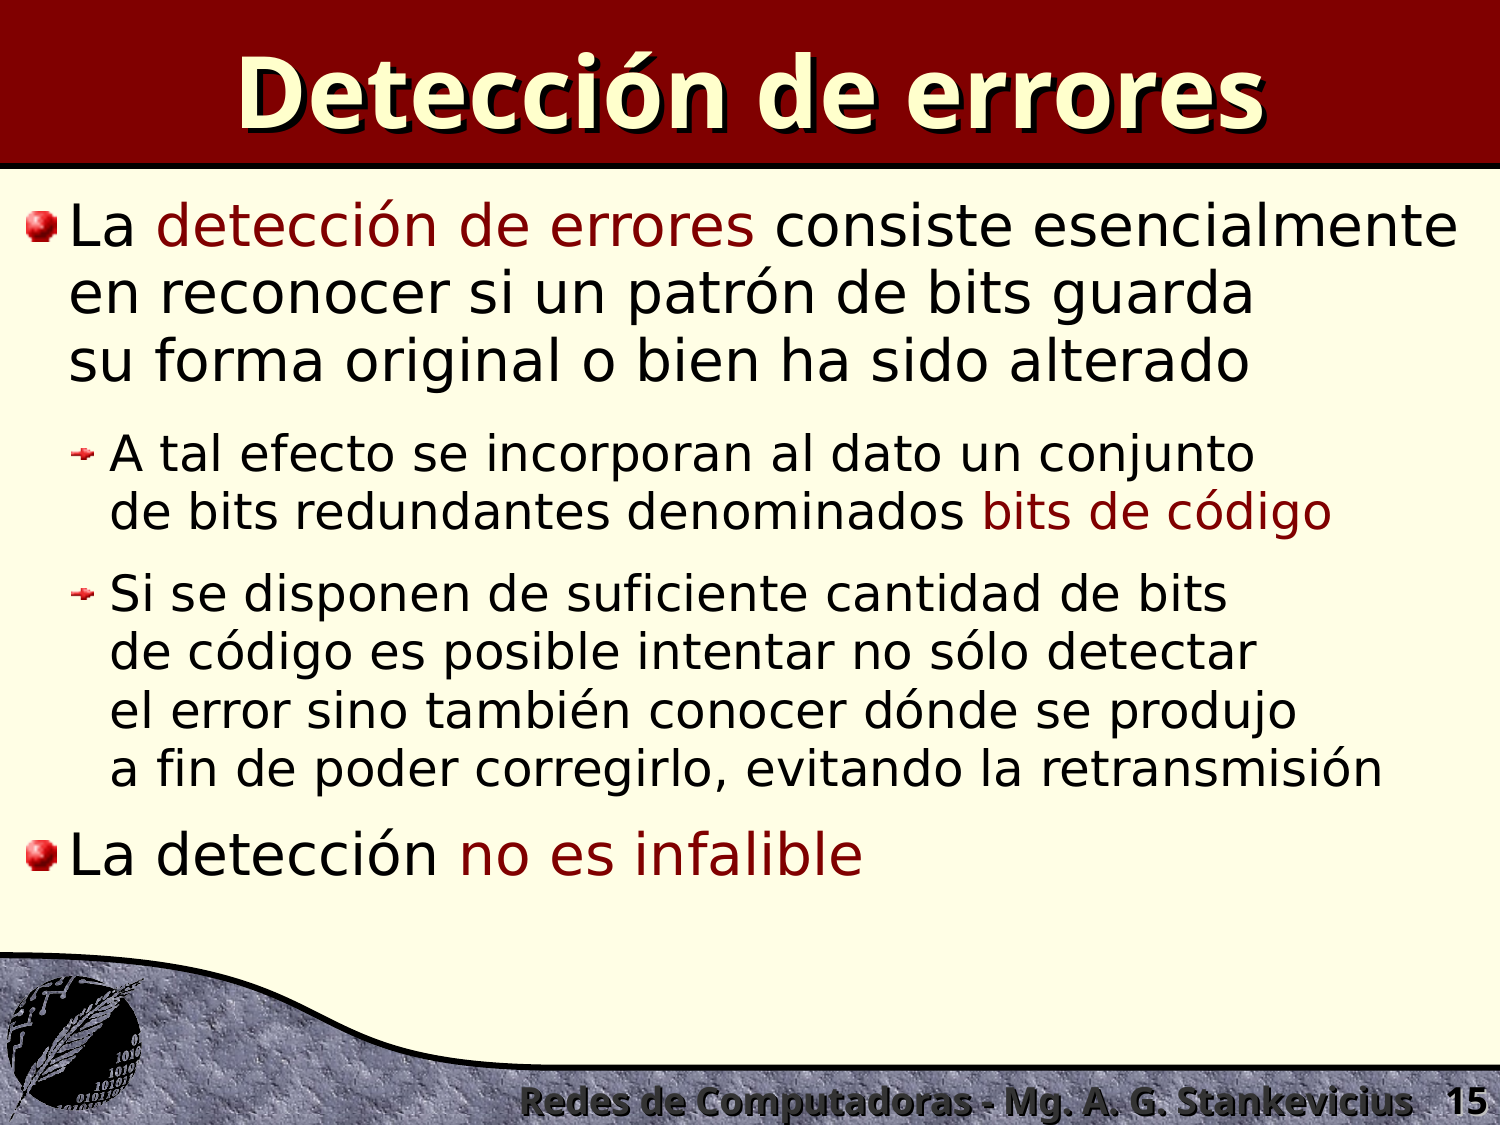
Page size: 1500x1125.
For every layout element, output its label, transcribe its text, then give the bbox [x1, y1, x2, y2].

picture [1047, 1100, 1054, 1110]
picture [790, 1100, 795, 1110]
picture [0, 959, 1500, 1125]
title Detección de errores [15, 5, 1485, 160]
list La detección de errores consiste esencialmente en reconocer si un patrón de bits guarda su forma original o bien ha sido alterado A tal efecto se incorporan al dato un conjunto de bits redundantes denominados bits de código Si se disponen de suficiente cantidad de bits de código es posible intentar no sólo detectar el error sino también conocer dónde se produjo a fin de poder corregirlo, evitando la retransmisión La detección no es infalible [11, 192, 1486, 921]
